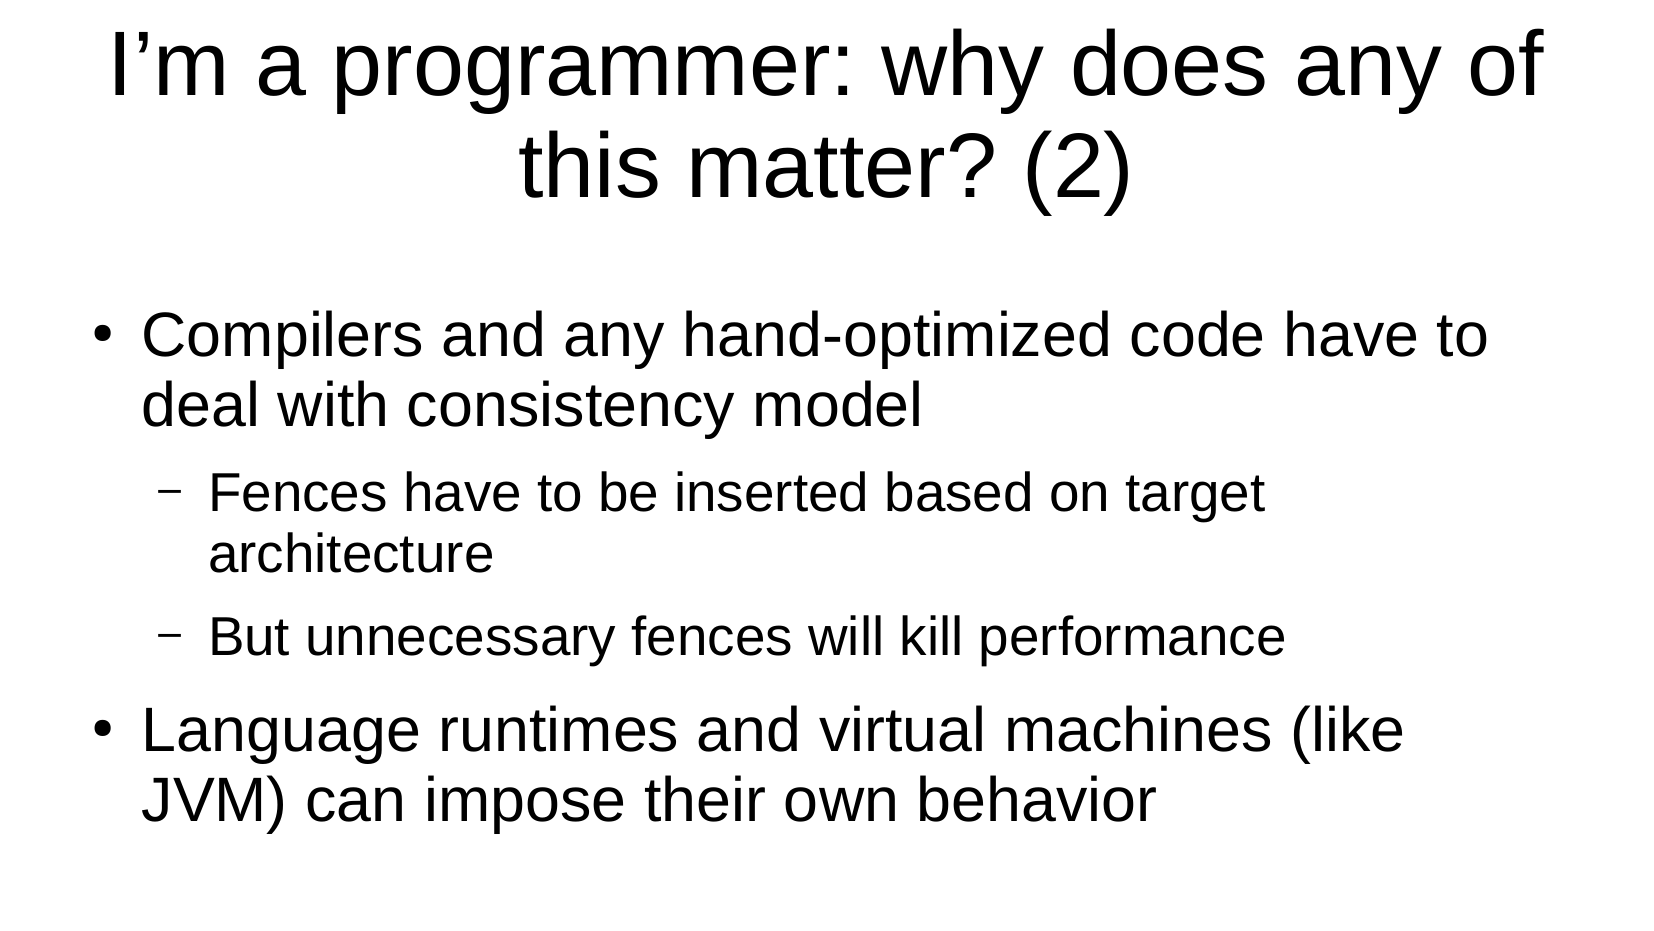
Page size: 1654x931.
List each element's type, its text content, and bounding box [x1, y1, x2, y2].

list Compilers and any hand-optimized code have to deal with consistency model Fences have to be inserted based on target architecture But unnecessary fences will kill performance Language runtimes and virtual machines (like JVM) can impose their own behavior [75, 300, 1564, 840]
title I’m a programmer: why does any of this matter? (2) [82, 12, 1571, 218]
